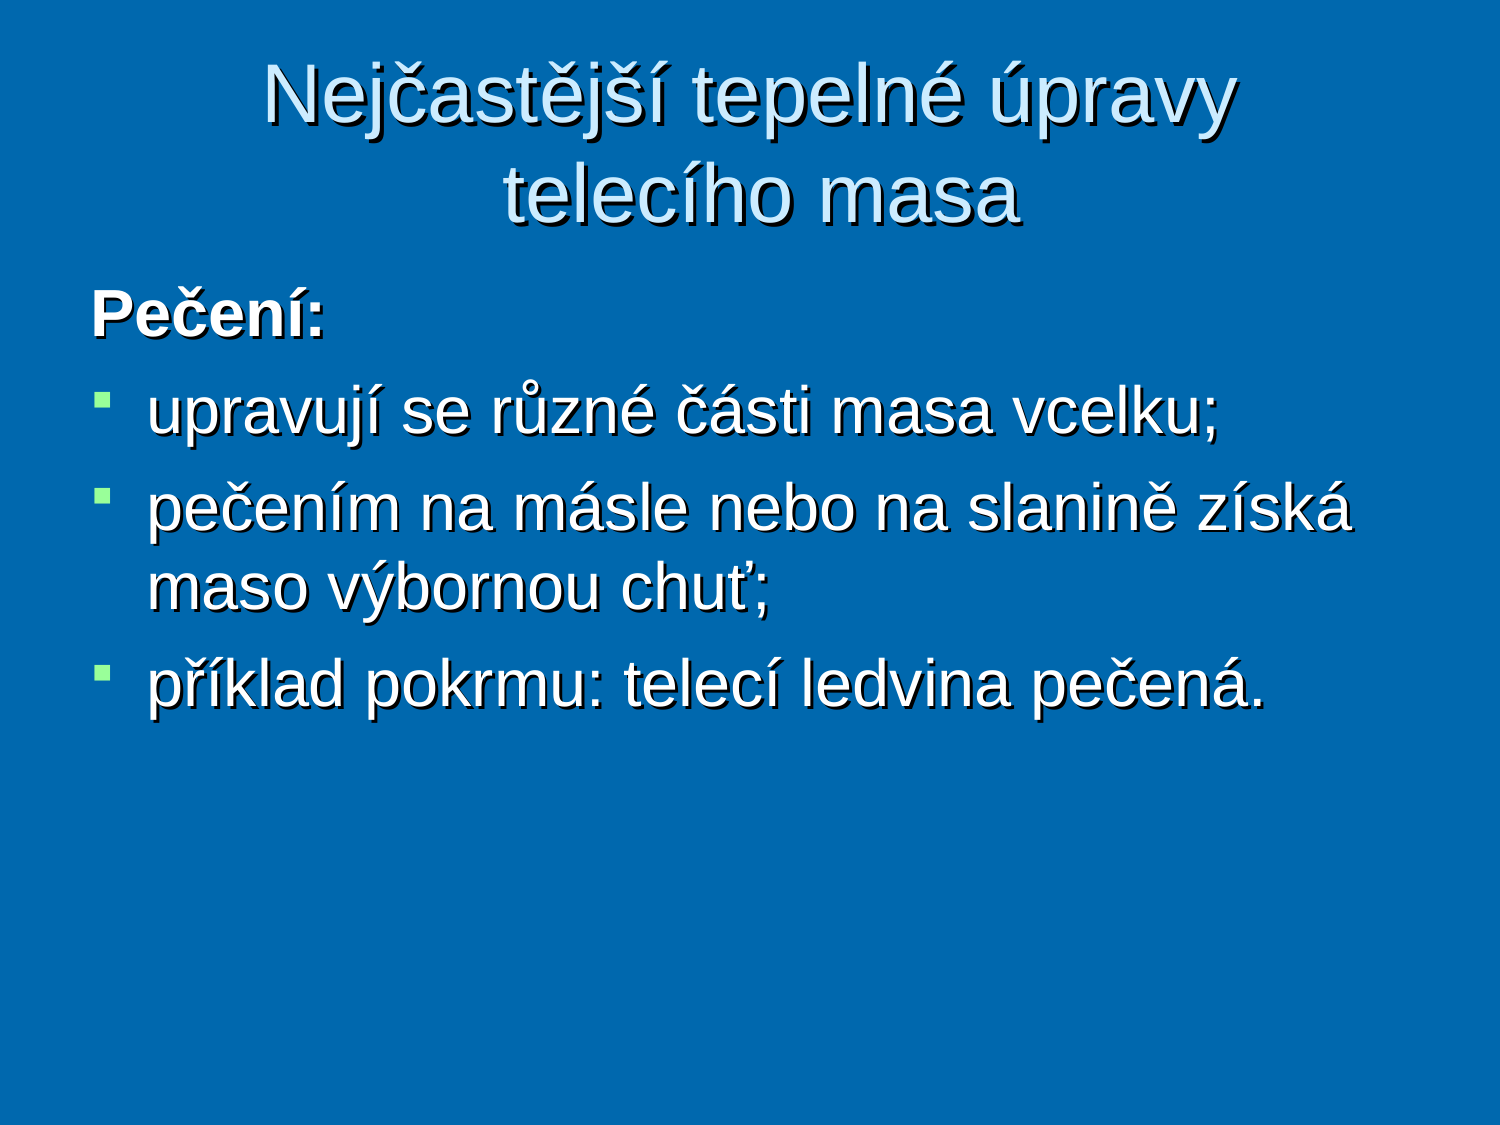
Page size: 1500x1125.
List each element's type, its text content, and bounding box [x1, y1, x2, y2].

title Nejčastější tepelné úpravy telecího masa [75, 31, 1426, 247]
list Pečení: upravují se různé části masa vcelku; pečením na másle nebo na slanině získá maso výbornou chuť; příklad pokrmu: telecí ledvina pečená. [75, 262, 1426, 1006]
